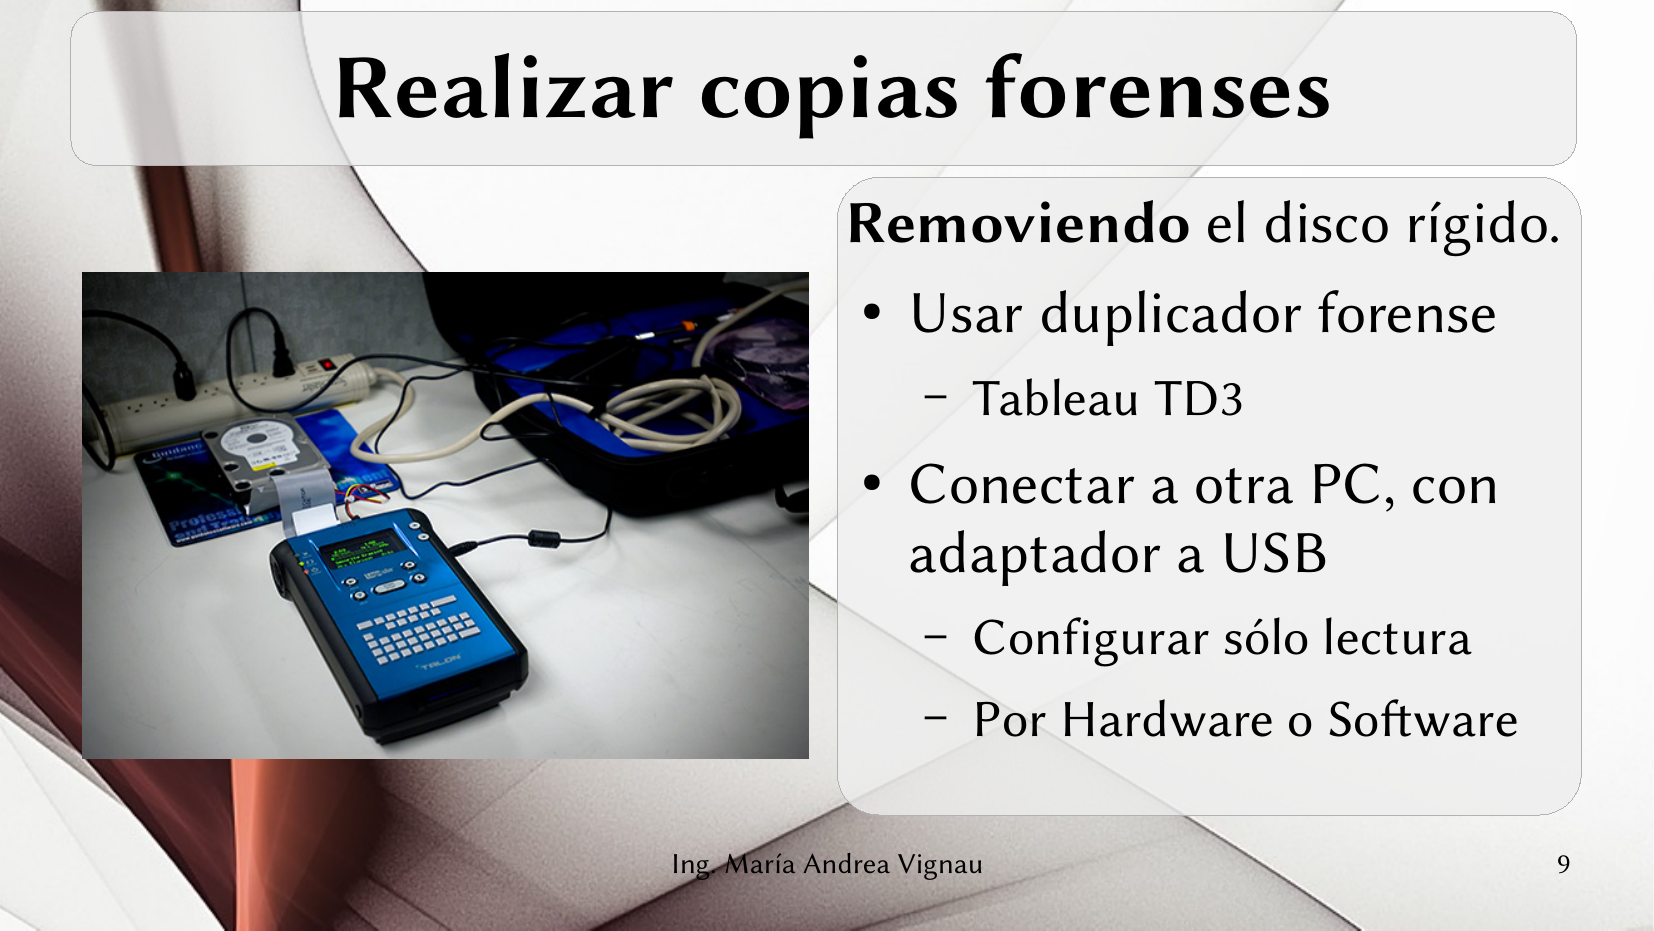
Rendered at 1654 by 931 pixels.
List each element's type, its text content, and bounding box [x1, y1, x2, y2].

list Removiendo el disco rígido. Usar duplicador forense Tableau TD3 Conectar a otra PC, con adaptador a USB Configurar sólo lectura Por Hardware o Software [845, 188, 1572, 804]
picture [0, 0, 1654, 931]
title Realizar copias forenses [82, 10, 1583, 166]
